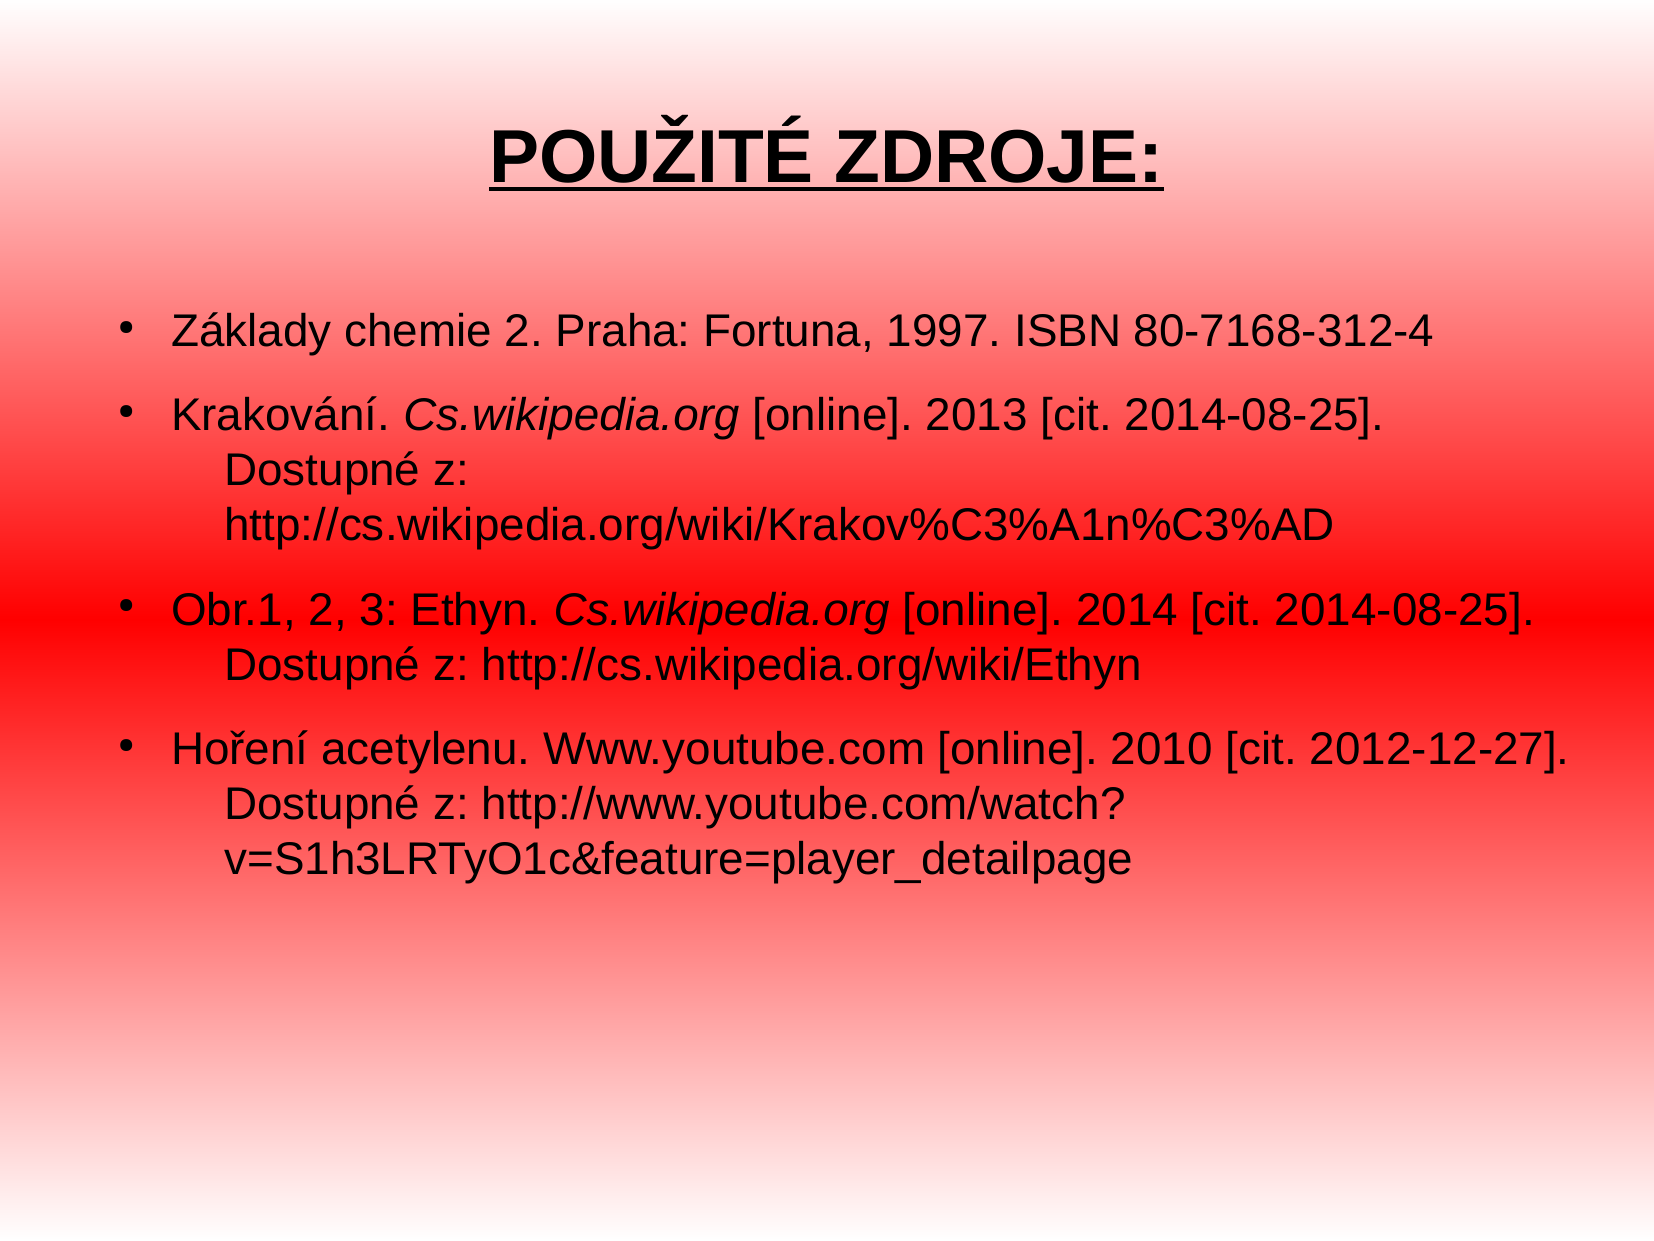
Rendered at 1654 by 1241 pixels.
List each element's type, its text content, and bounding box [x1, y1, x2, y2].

list Základy chemie 2. Praha: Fortuna, 1997. ISBN 80-7168-312-4 Krakování. Cs.wikipedia.org [online]. 2013 [cit. 2014-08-25]. Dostupné z: http://cs.wikipedia.org/wiki/Krakov%C3%A1n%C3%AD Obr.1, 2, 3: Ethyn. Cs.wikipedia.org [online]. 2014 [cit. 2014-08-25]. Dostupné z: http://cs.wikipedia.org/wiki/Ethyn Hoření acetylenu. Www.youtube.com [online]. 2010 [cit. 2012-12-27]. Dostupné z: http://www.youtube.com/watch?v=S1h3LRTyO1c&feature=player_detailpage [82, 300, 1571, 1120]
title POUŽITÉ ZDROJE: [82, 49, 1571, 257]
